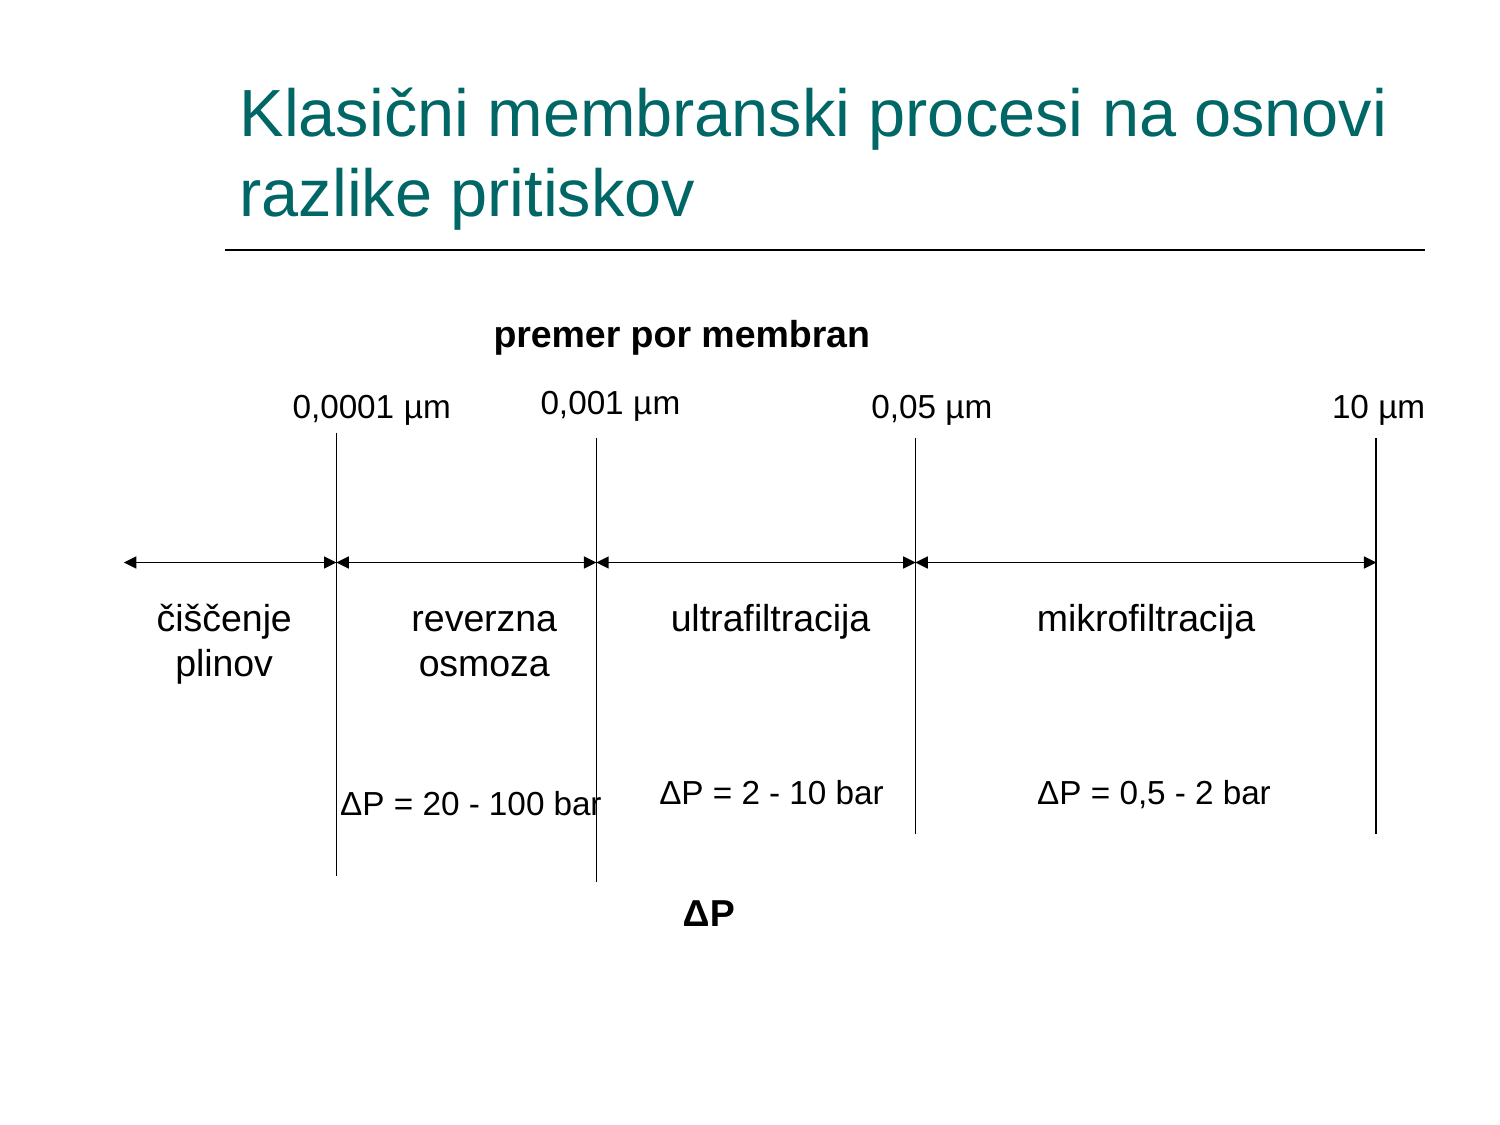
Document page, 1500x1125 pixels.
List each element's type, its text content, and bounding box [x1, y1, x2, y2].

text_box mikrofiltracija [1022, 586, 1271, 647]
text_box ultrafiltracija [655, 586, 886, 647]
text_box premer por membran [478, 302, 886, 364]
text_box 10 µm [1317, 377, 1441, 433]
text_box 0,05 µm [856, 377, 1008, 433]
text_box 0,0001 µm [278, 377, 466, 433]
text_box ΔP = 2 - 10 bar [644, 763, 899, 819]
text_box čiščenje plinov [135, 586, 313, 692]
title Klasični membranski procesi na osnovi razlike pritiskov [224, 49, 1425, 237]
text_box ΔP = 20 - 100 bar [325, 774, 617, 831]
text_box reverzna osmoza [383, 586, 585, 692]
text_box ΔP [668, 881, 750, 942]
text_box 0,001 µm [525, 373, 696, 429]
text_box ΔP = 0,5 - 2 bar [1022, 763, 1287, 819]
